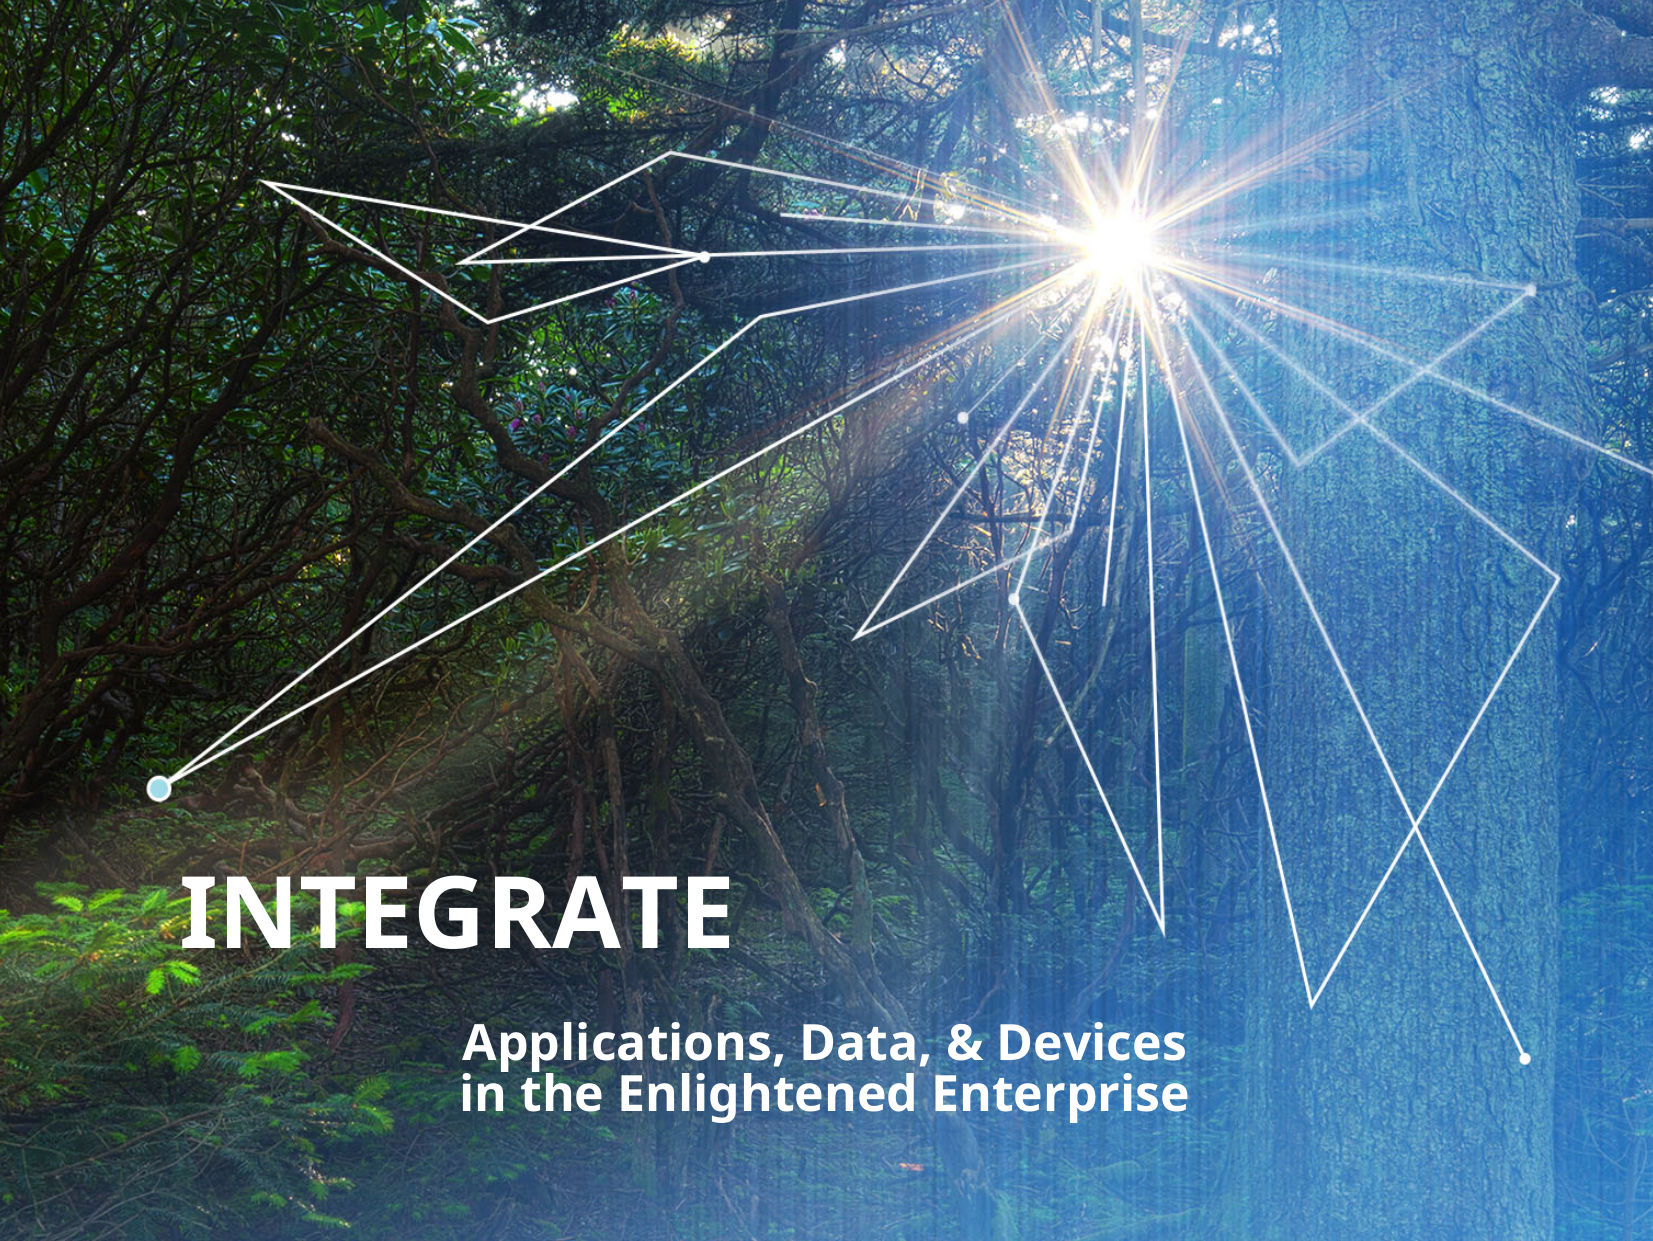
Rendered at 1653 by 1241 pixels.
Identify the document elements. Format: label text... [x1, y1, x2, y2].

text_box INTEGRATE Applications, Data, & Devices in the Enlightened Enterprise [165, 859, 1486, 1217]
picture [0, 0, 1653, 1241]
